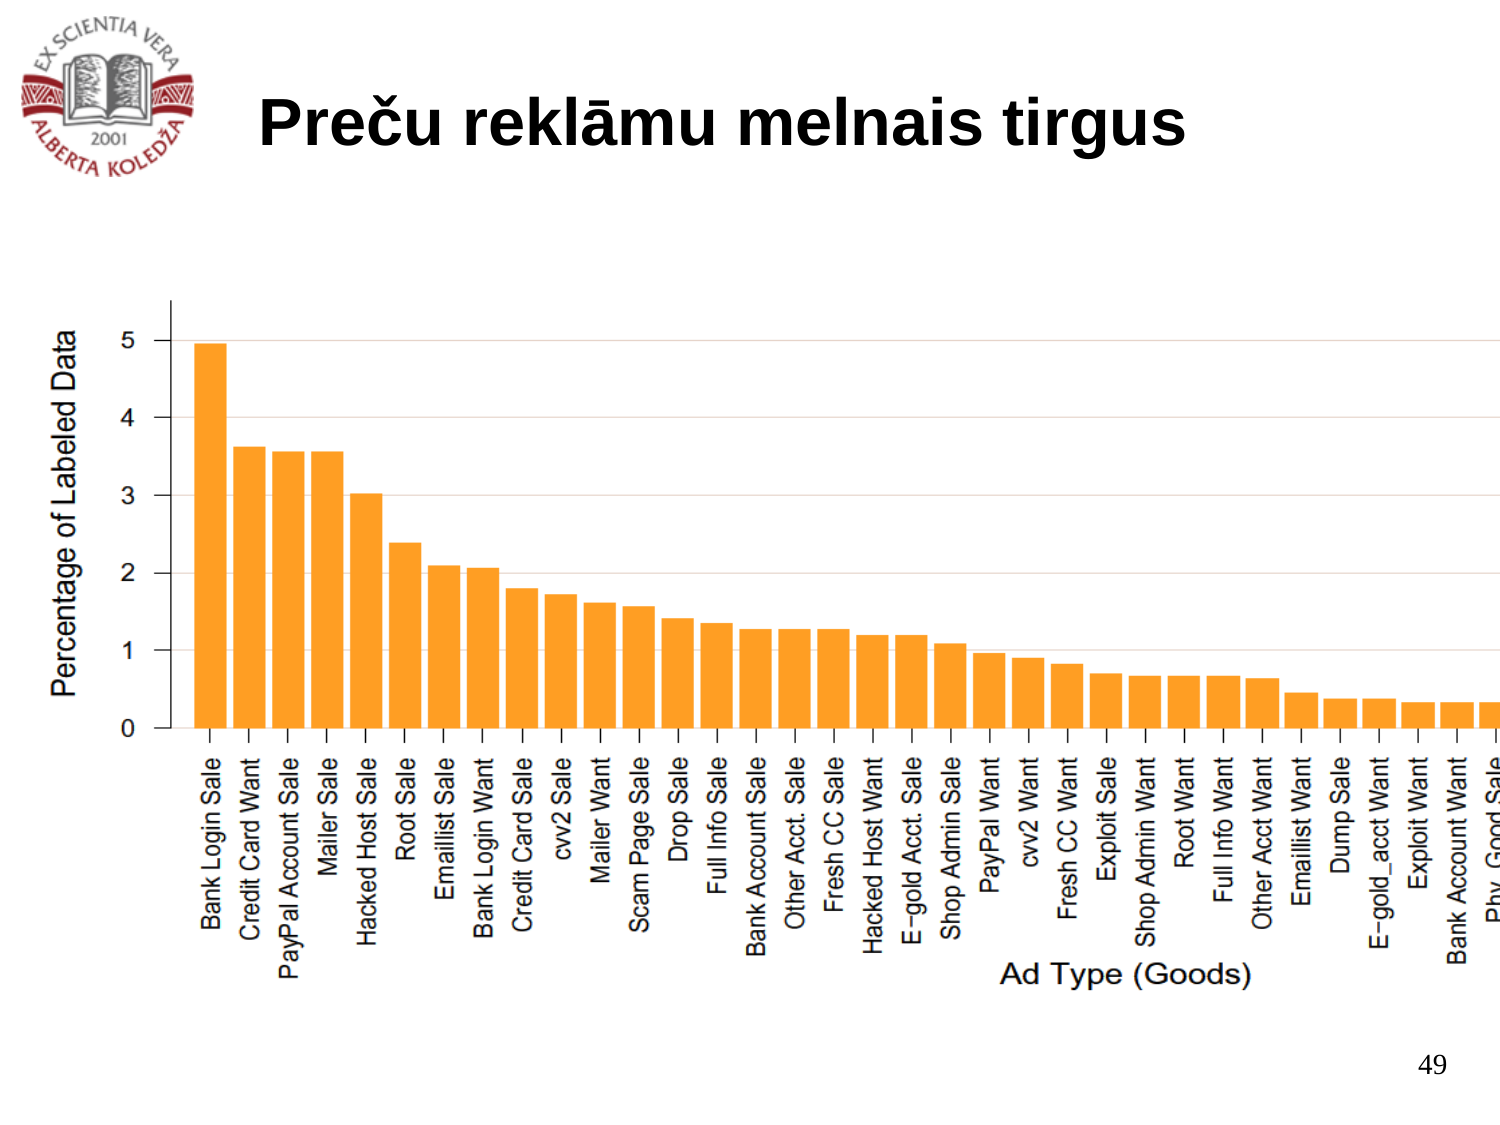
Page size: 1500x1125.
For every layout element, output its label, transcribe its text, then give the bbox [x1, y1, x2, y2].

title Preču reklāmu melnais tirgus [50, 62, 1374, 175]
text_box <skaitlis> [1312, 1037, 1463, 1101]
picture [21, 16, 194, 177]
text_box [24, 256, 1500, 1019]
